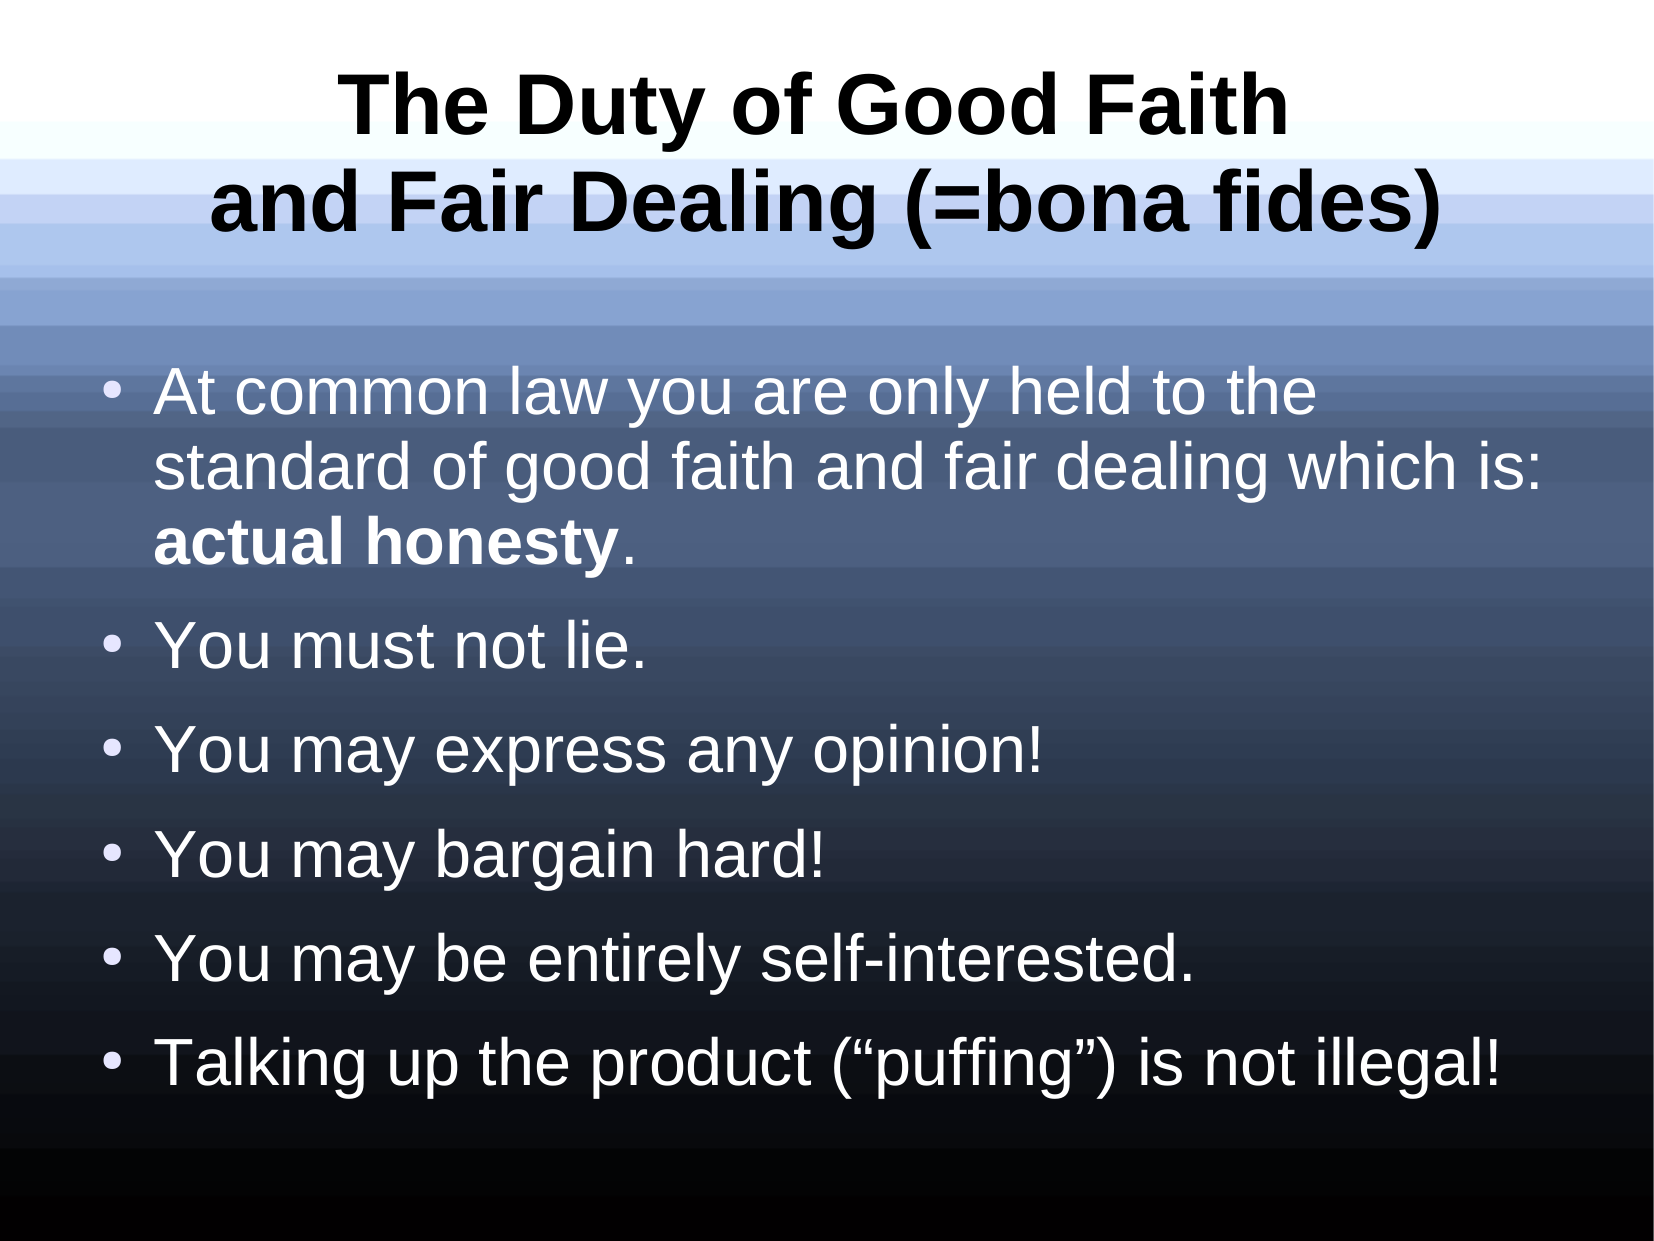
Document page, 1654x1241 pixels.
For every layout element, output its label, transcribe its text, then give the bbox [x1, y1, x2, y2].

title The Duty of Good Faith and Fair Dealing (=bona fides) [82, 49, 1571, 257]
list At common law you are only held to the standard of good faith and fair dealing which is: actual honesty. You must not lie. You may express any opinion! You may bargain hard! You may be entirely self-interested. Talking up the product (“puffing”) is not illegal! [82, 354, 1571, 1109]
picture [0, 0, 1654, 1241]
